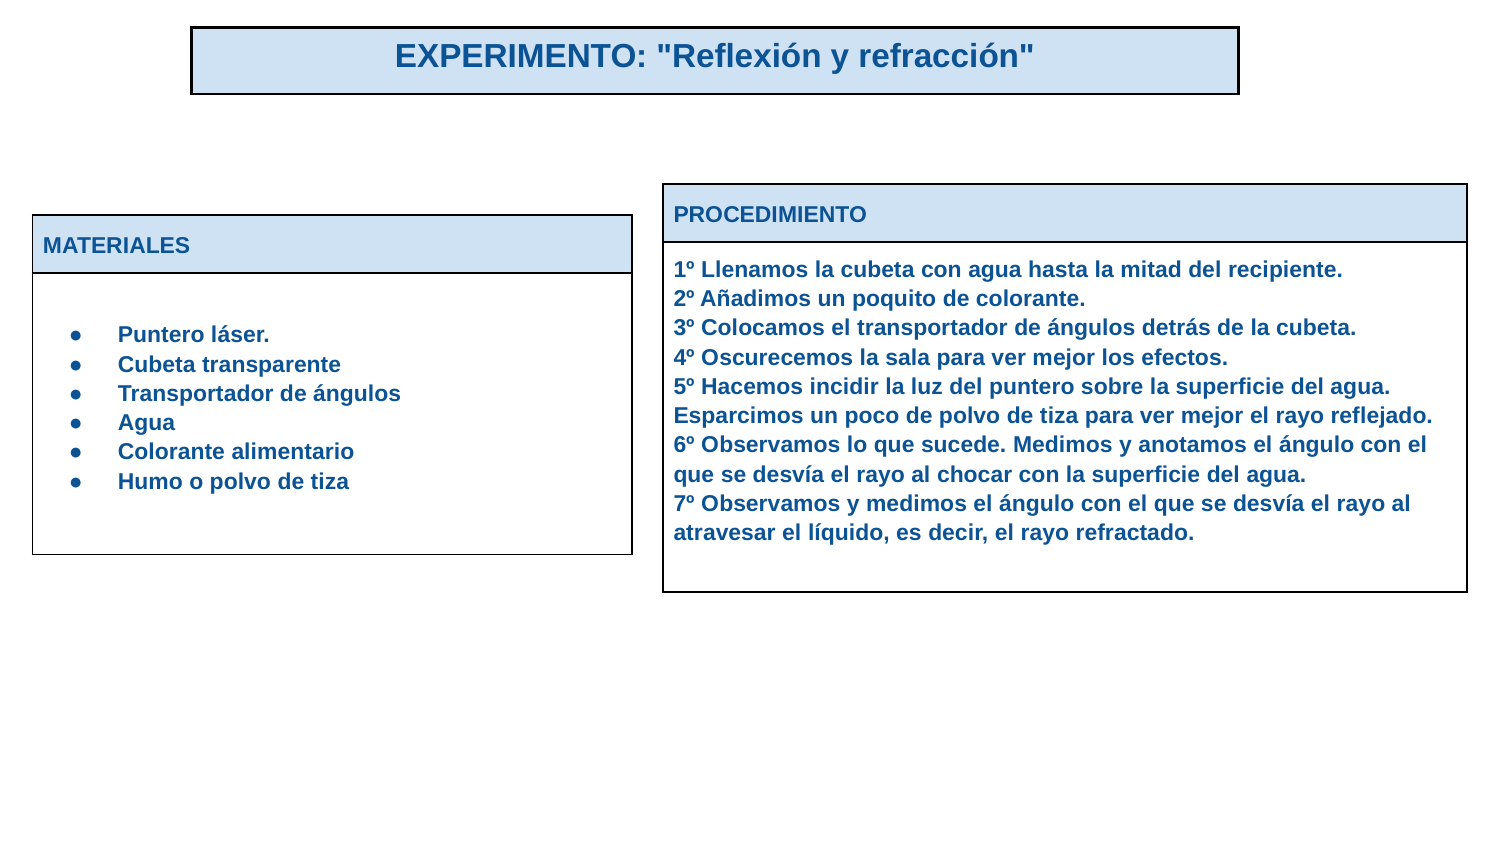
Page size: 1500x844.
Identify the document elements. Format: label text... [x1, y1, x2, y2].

table_header PROCEDIMIENTO [664, 185, 1466, 241]
table_cell 1º Llenamos la cubeta con agua hasta la mitad del recipiente. 2º Añadimos un poquito de colorante. 3º Colocamos el transportador de ángulos detrás de la cubeta. 4º Oscurecemos la sala para ver mejor los efectos. 5º Hacemos incidir la luz del puntero sobre la superficie del agua. Esparcimos un poco de polvo de tiza para ver mejor el rayo reflejado. 6º Observamos lo que sucede. Medimos y anotamos el ángulo con el que se desvía el rayo al chocar con la superficie del agua. 7º Observamos y medimos el ángulo con el que se desvía el rayo al atravesar el líquido, es decir, el rayo refractado. [664, 243, 1466, 591]
table_header EXPERIMENTO: "Reflexión y refracción" [193, 29, 1237, 93]
table_header MATERIALES [33, 216, 631, 272]
table_cell Puntero láser. Cubeta transparente Transportador de ángulos Agua Colorante alimentario Humo o polvo de tiza [33, 274, 631, 554]
